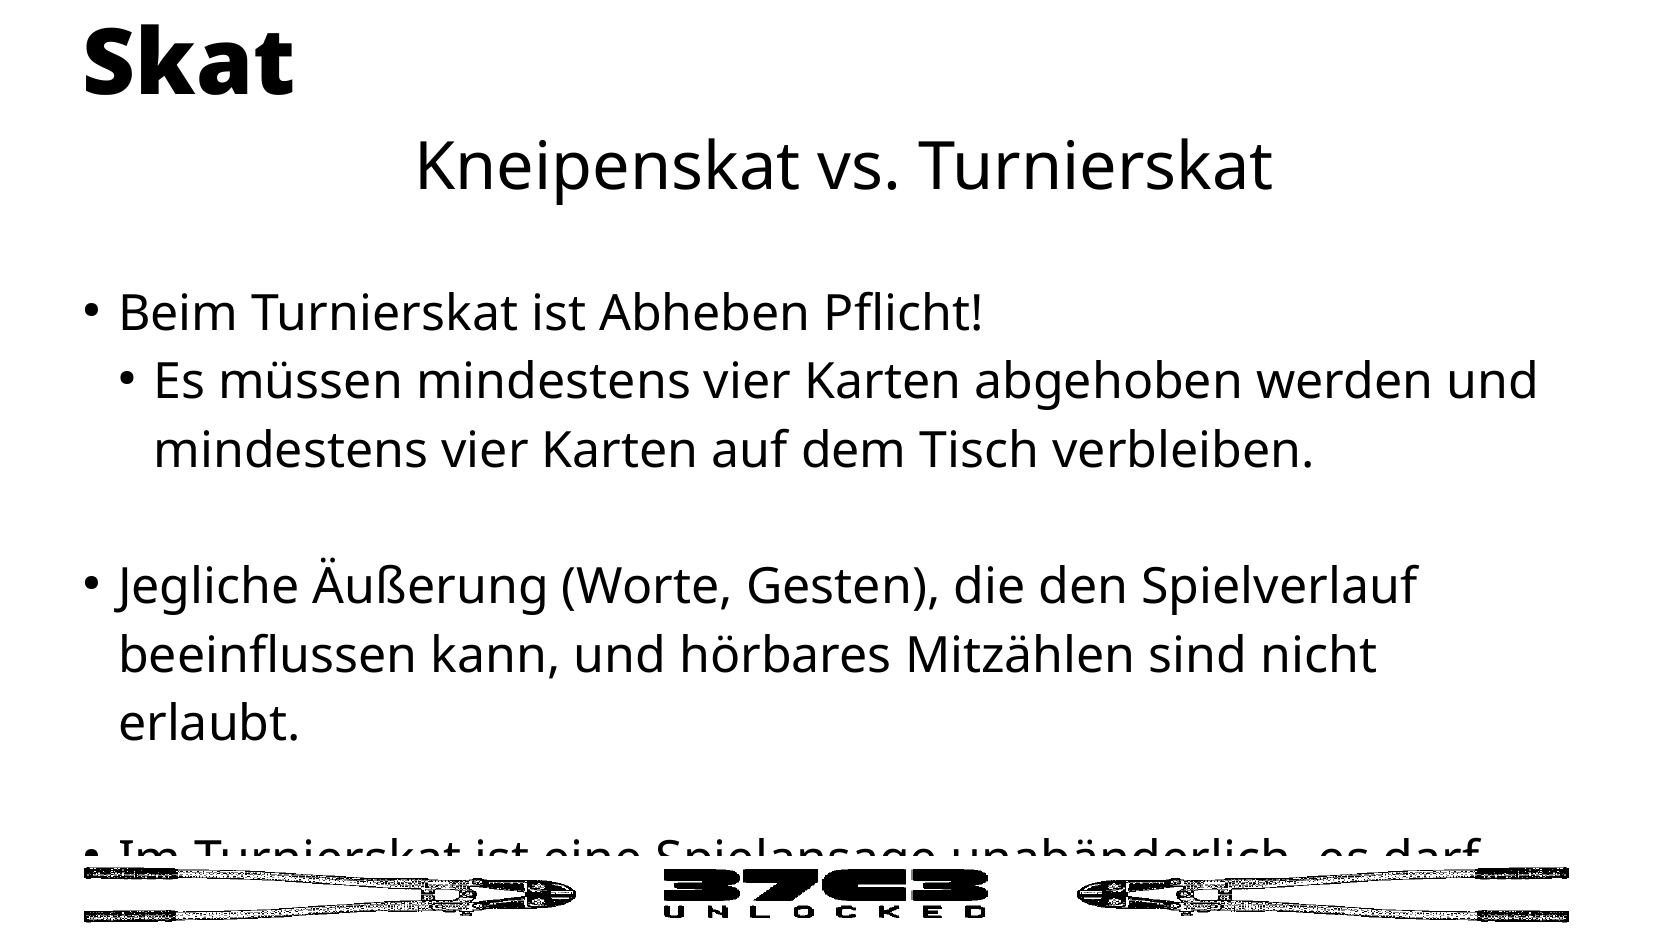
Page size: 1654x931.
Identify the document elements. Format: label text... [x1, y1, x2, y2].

title Skat [82, 0, 1571, 118]
subtitle Kneipenskat vs. Turnierskat Beim Turnierskat ist Abheben Pflicht! Es müssen mindestens vier Karten abgehoben werden und mindestens vier Karten auf dem Tisch verbleiben. Jegliche Äußerung (Worte, Gesten), die den Spielverlauf beeinflussen kann, und hörbares Mitzählen sind nicht erlaubt. Im Turnierskat ist eine Spielansage unabänderlich, es darf auch nicht erhöht werden. [82, 118, 1571, 827]
picture [0, 856, 1654, 931]
